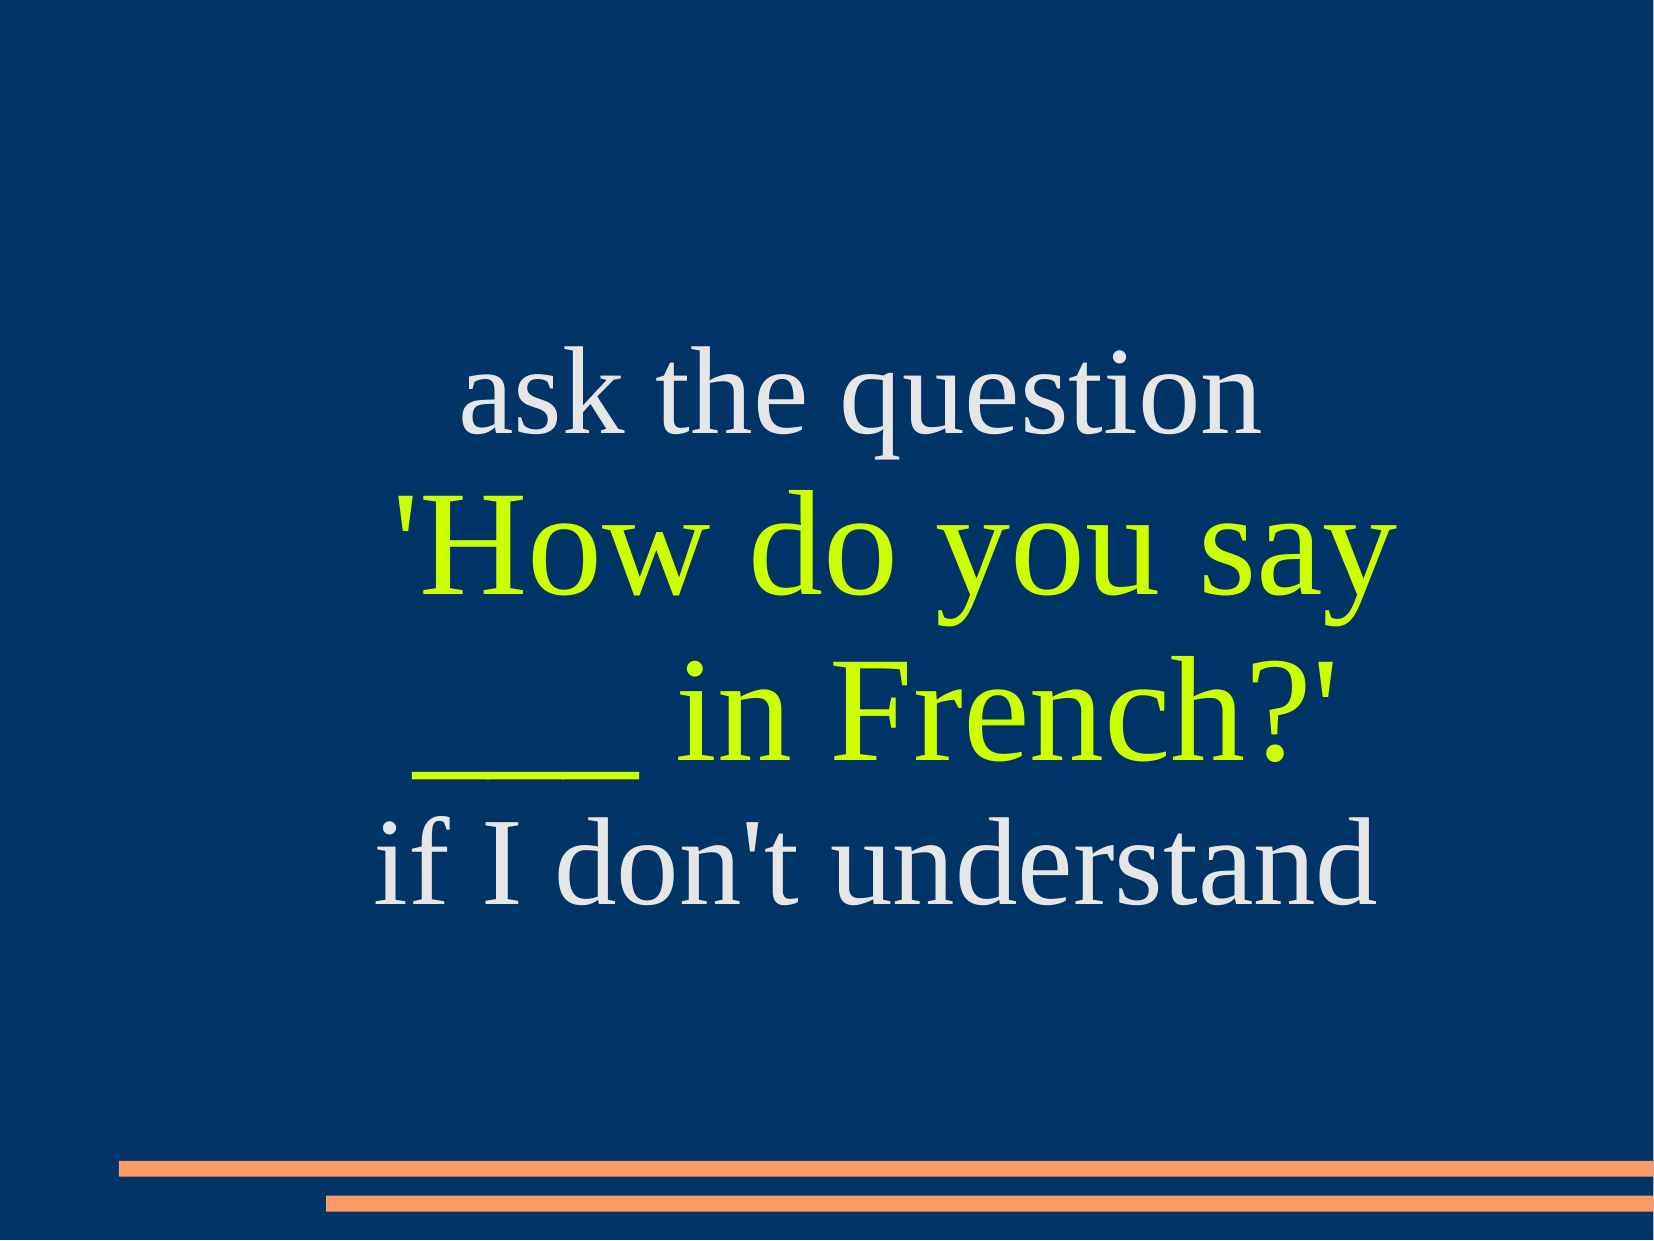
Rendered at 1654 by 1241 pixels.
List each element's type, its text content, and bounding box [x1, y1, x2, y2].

list ask the question 'How do you say ___ in French?' if I don't understand [121, 322, 1561, 1132]
